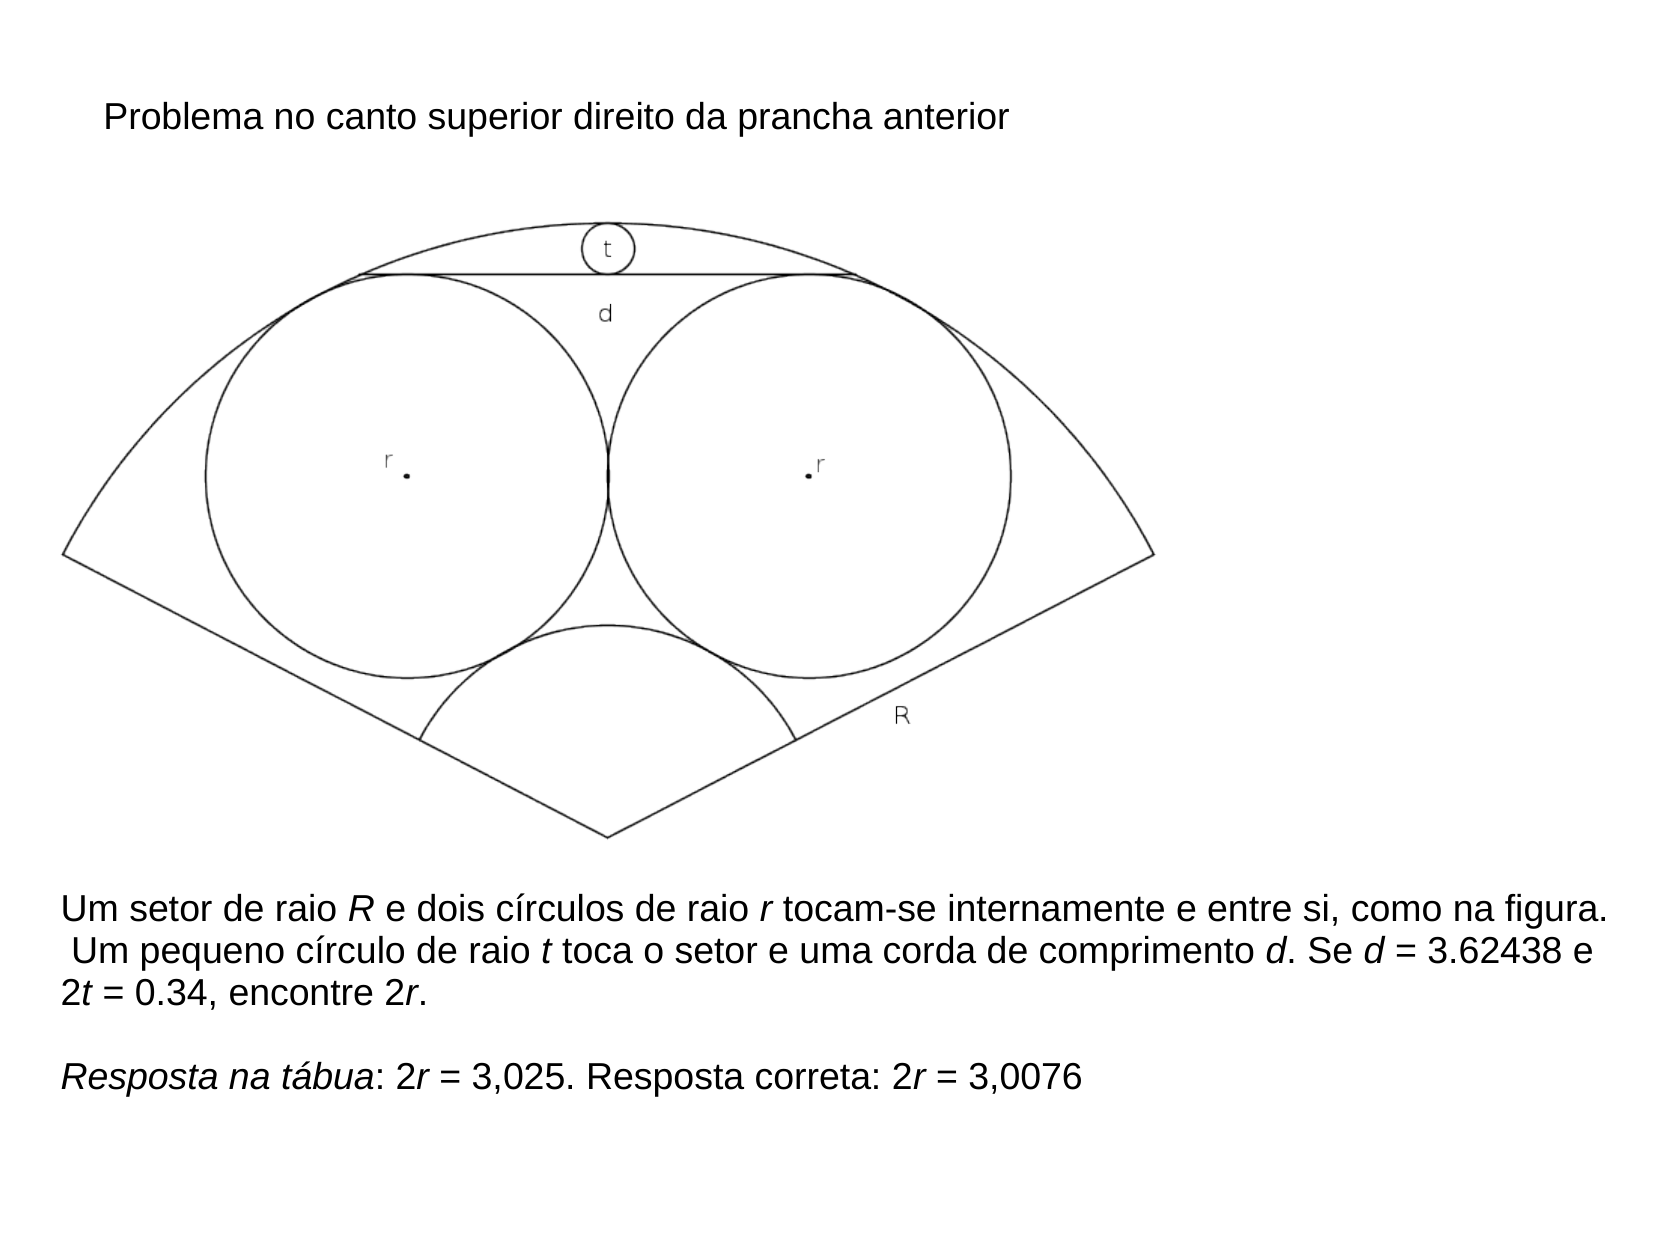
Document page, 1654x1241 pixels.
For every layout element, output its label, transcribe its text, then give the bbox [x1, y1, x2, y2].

text_box Um setor de raio R e dois círculos de raio r tocam-se internamente e entre si, como na figura. Um pequeno círculo de raio t toca o setor e uma corda de comprimento d. Se d = 3.62438 e 2t = 0.34, encontre 2r. Resposta na tábua: 2r = 3,025. Resposta correta: 2r = 3,0076 [45, 879, 1625, 1105]
picture [5, 188, 1188, 890]
text_box Problema no canto superior direito da prancha anterior [88, 88, 1025, 146]
